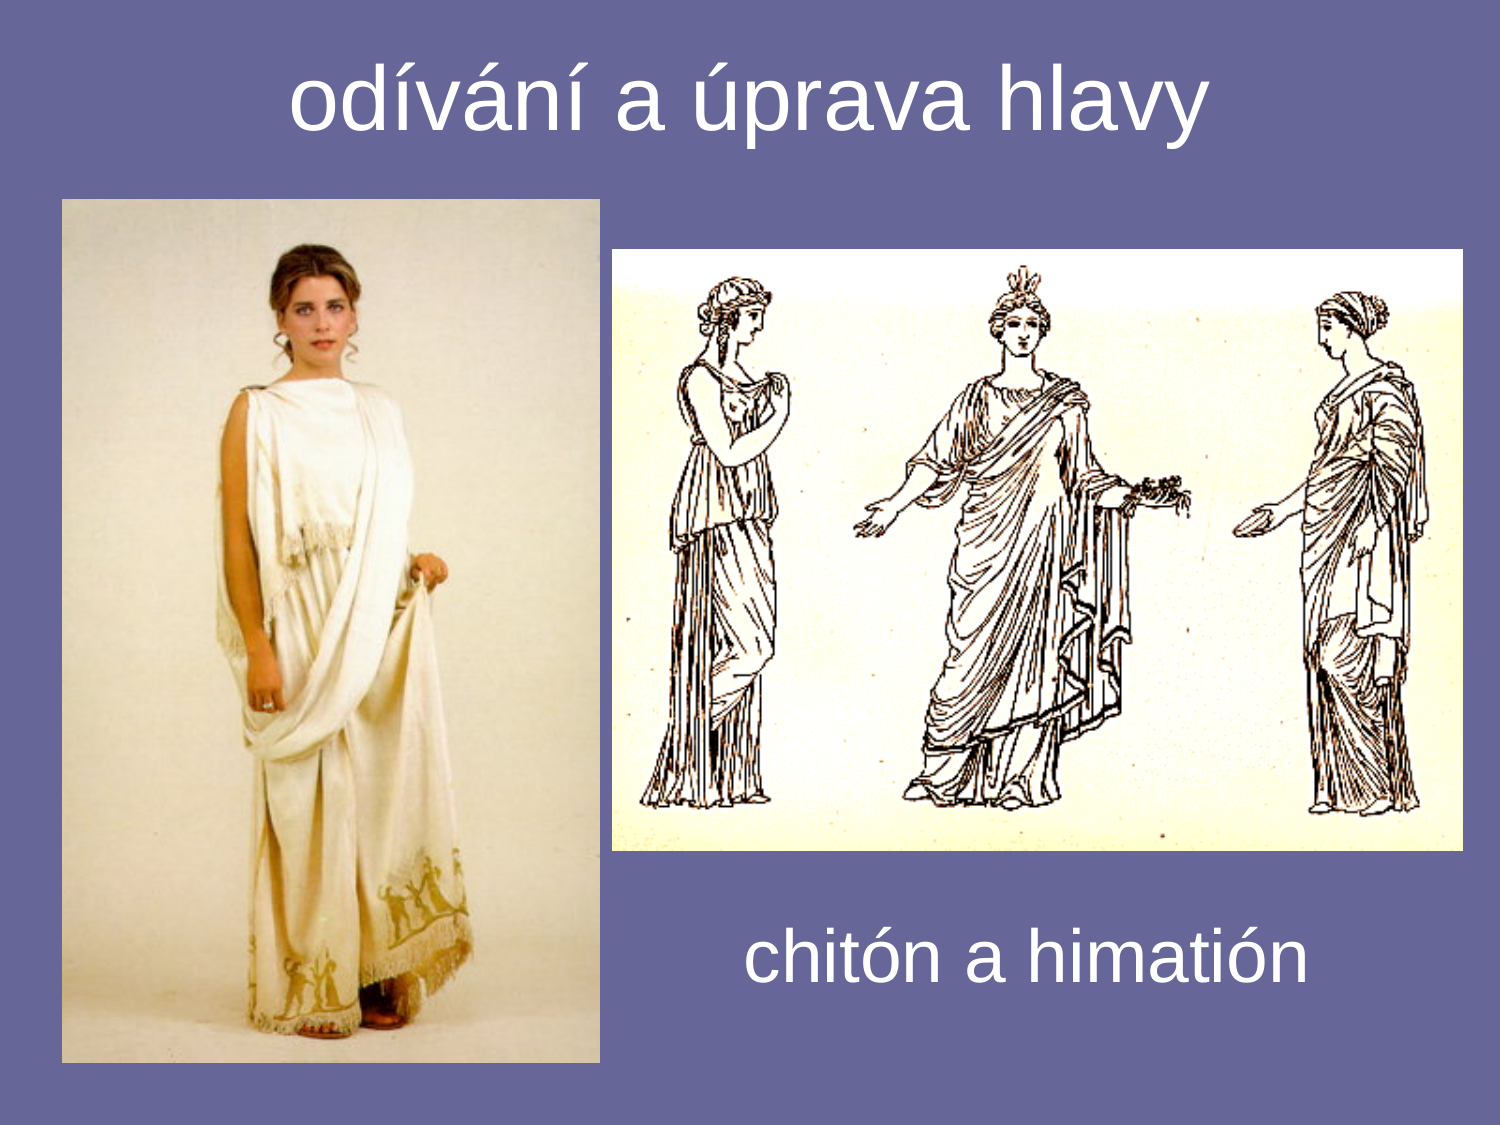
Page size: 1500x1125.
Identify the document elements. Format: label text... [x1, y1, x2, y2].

title odívání a úprava hlavy [75, 0, 1426, 188]
picture [62, 199, 600, 1063]
picture [612, 249, 1463, 852]
text_box chitón a himatión [624, 899, 1451, 1006]
